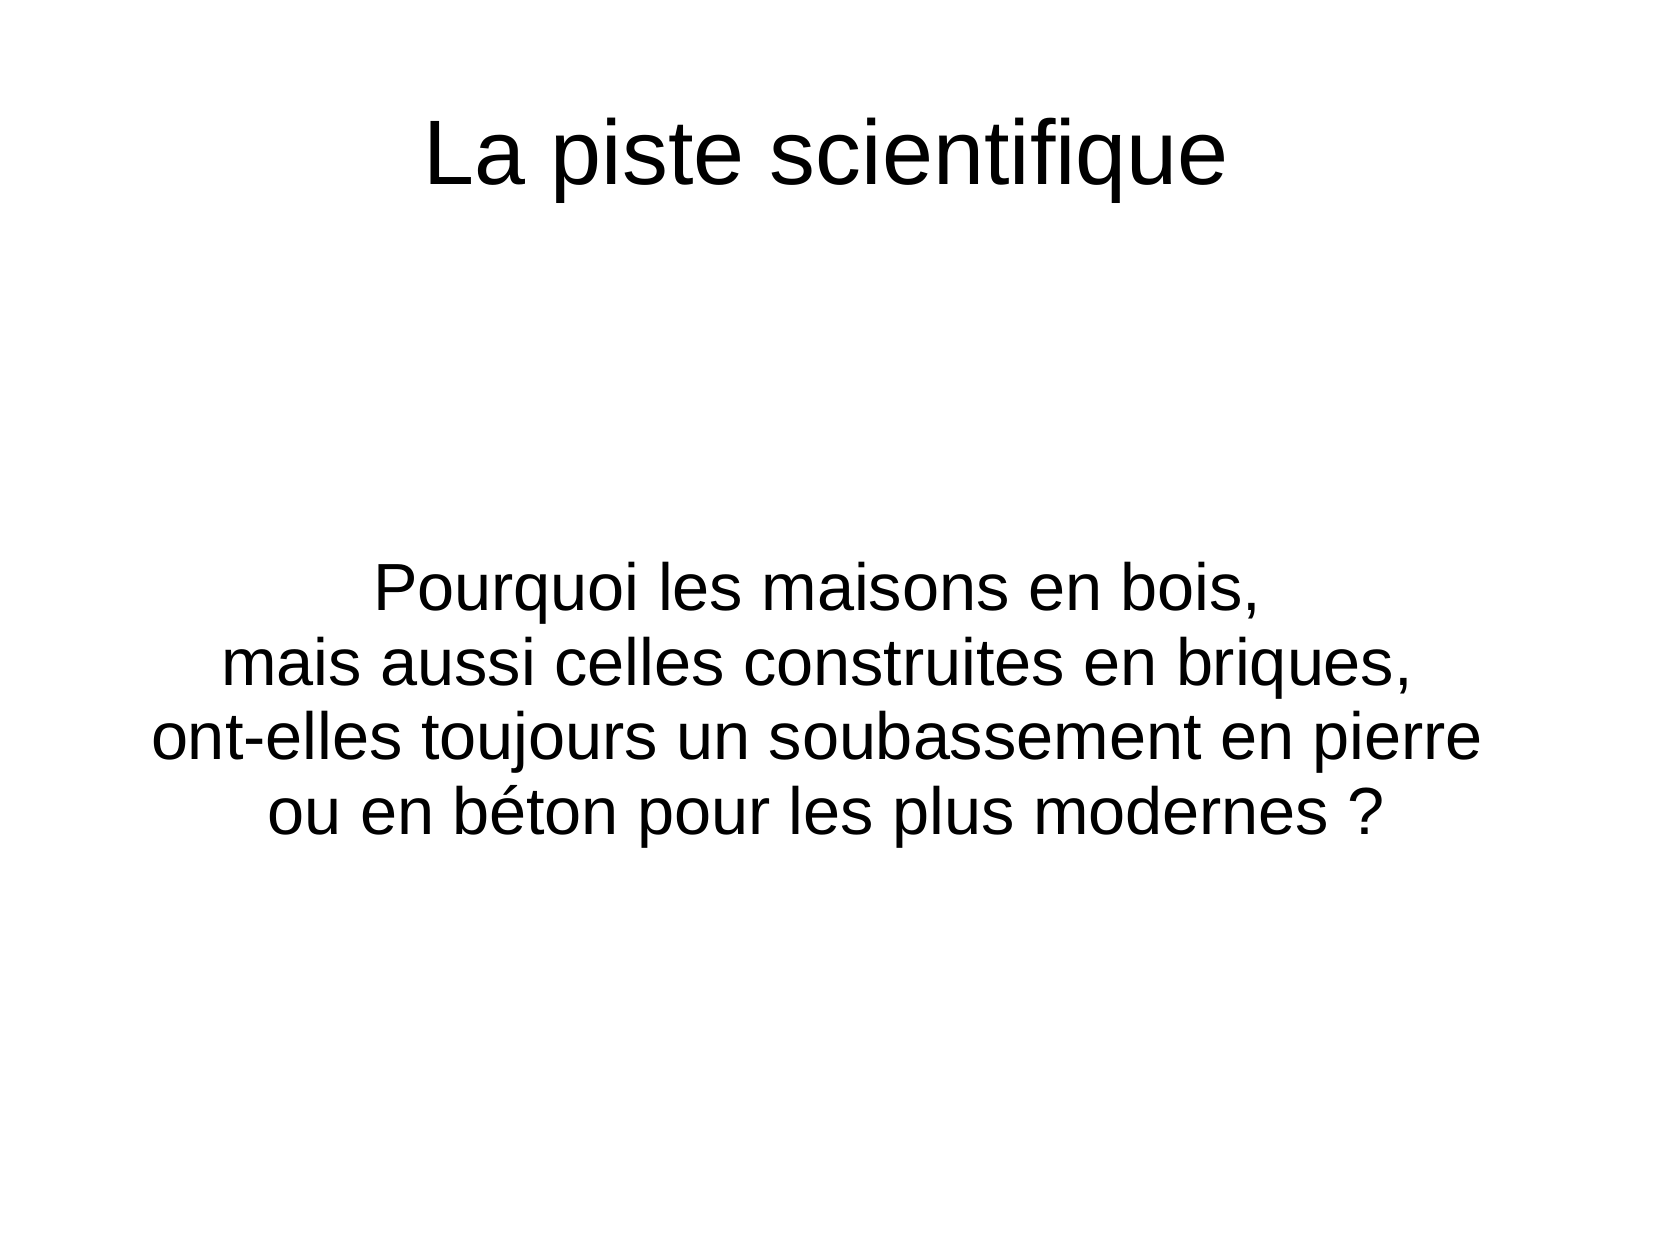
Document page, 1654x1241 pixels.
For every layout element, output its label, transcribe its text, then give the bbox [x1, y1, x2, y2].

subtitle Pourquoi les maisons en bois, mais aussi celles construites en briques, ont-elles toujours un soubassement en pierre ou en béton pour les plus modernes ? [82, 290, 1571, 1109]
title La piste scientifique [82, 49, 1571, 257]
